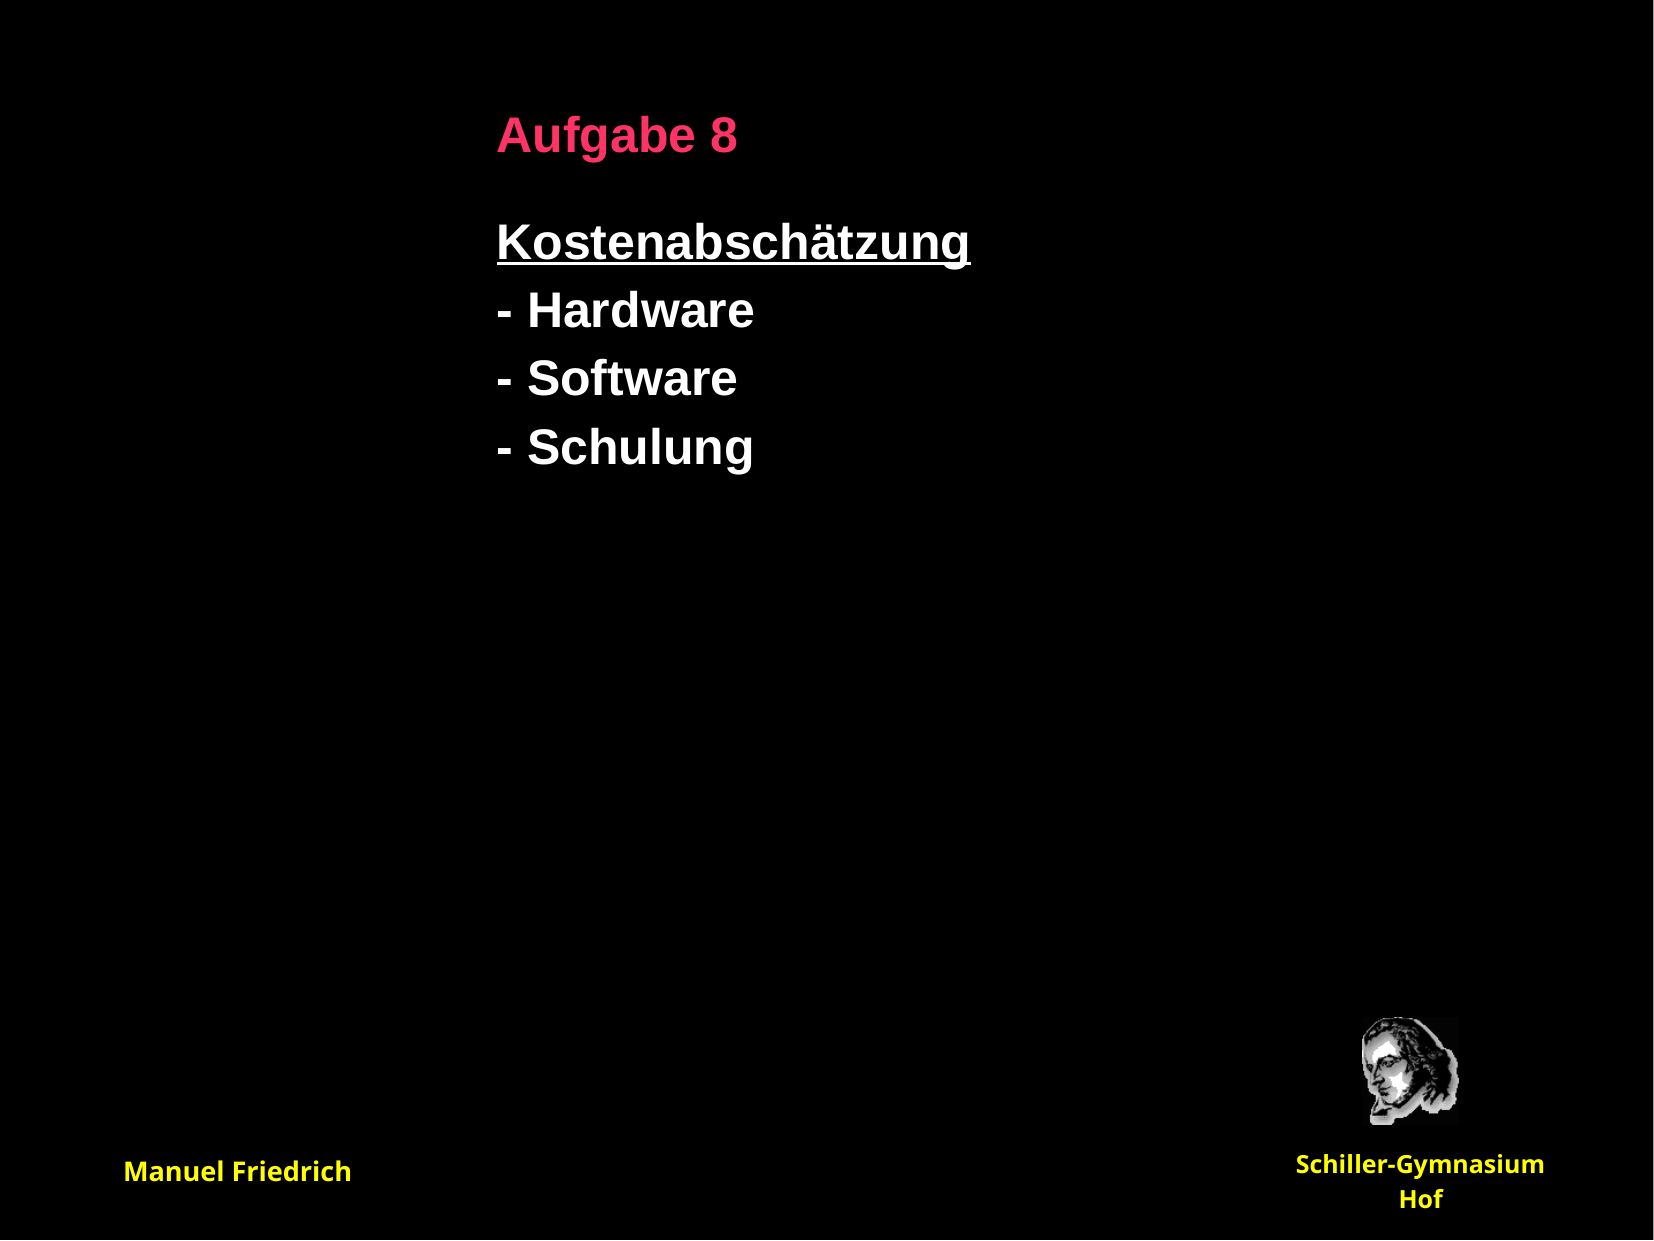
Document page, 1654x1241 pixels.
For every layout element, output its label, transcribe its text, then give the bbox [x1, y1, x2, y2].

picture [1362, 1017, 1459, 1126]
text_box Manuel Friedrich [123, 1151, 353, 1191]
text_box Schiller-Gymnasium Hof [1295, 1145, 1546, 1216]
text_box Aufgabe 8 Kostenabschätzung - Hardware - Software - Schulung [496, 110, 972, 475]
